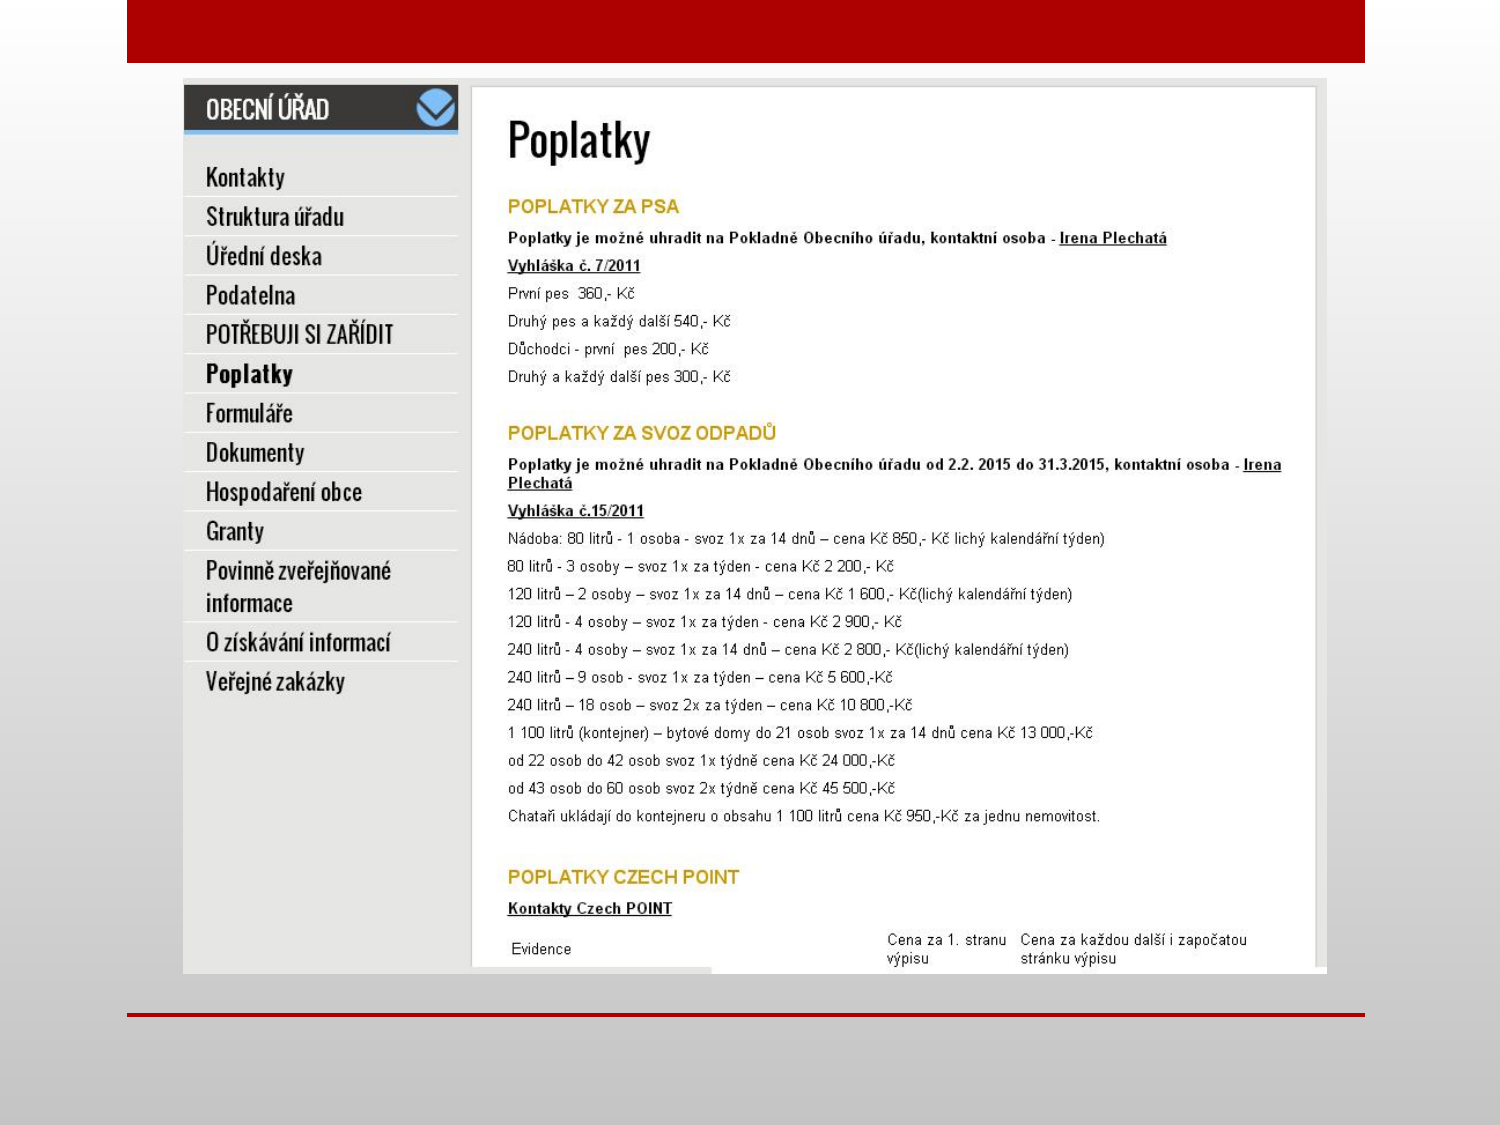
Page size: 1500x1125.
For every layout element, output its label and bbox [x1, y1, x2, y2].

picture [183, 78, 1327, 974]
